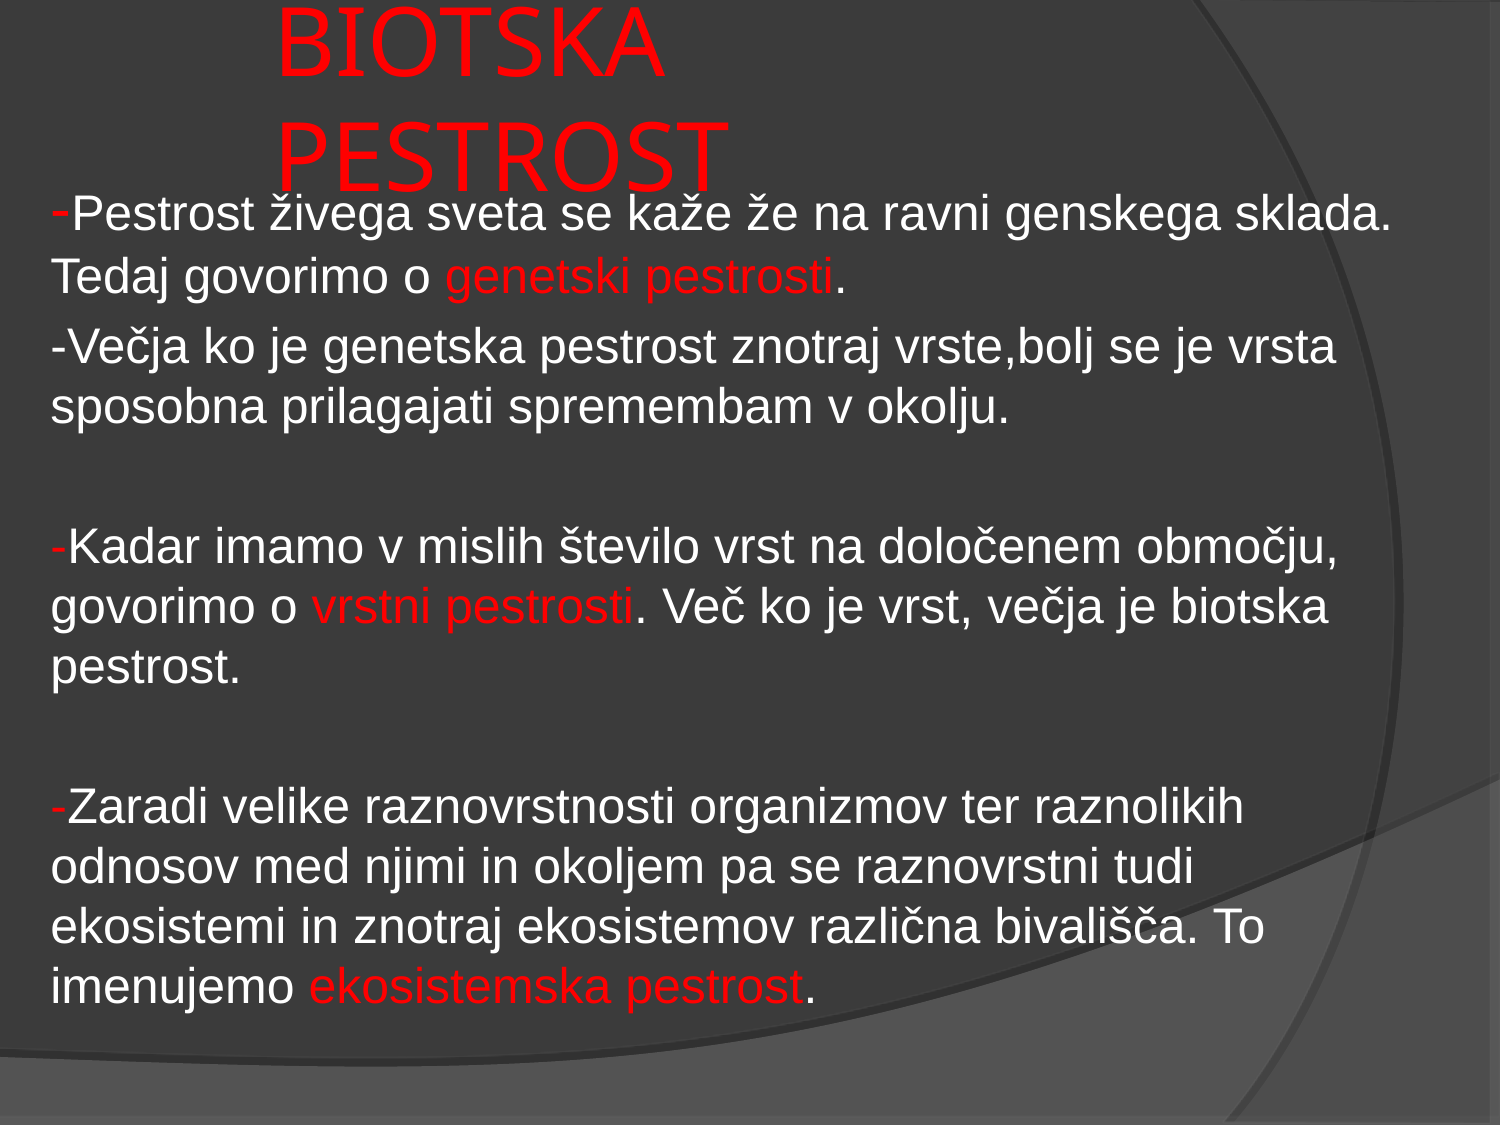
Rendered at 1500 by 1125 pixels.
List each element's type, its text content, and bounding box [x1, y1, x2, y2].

list -Pestrost živega sveta se kaže že na ravni genskega sklada. Tedaj govorimo o genetski pestrosti. -Večja ko je genetska pestrost znotraj vrste,bolj se je vrsta sposobna prilagajati spremembam v okolju. -Kadar imamo v mislih število vrst na določenem območju, govorimo o vrstni pestrosti. Več ko je vrst, večja je biotska pestrost. -Zaradi velike raznovrstnosti organizmov ter raznolikih odnosov med njimi in okoljem pa se raznovrstni tudi ekosistemi in znotraj ekosistemov različna bivališča. To imenujemo ekosistemska pestrost. [29, 160, 1424, 1059]
title BIOTSKA PESTROST [265, 19, 1135, 160]
